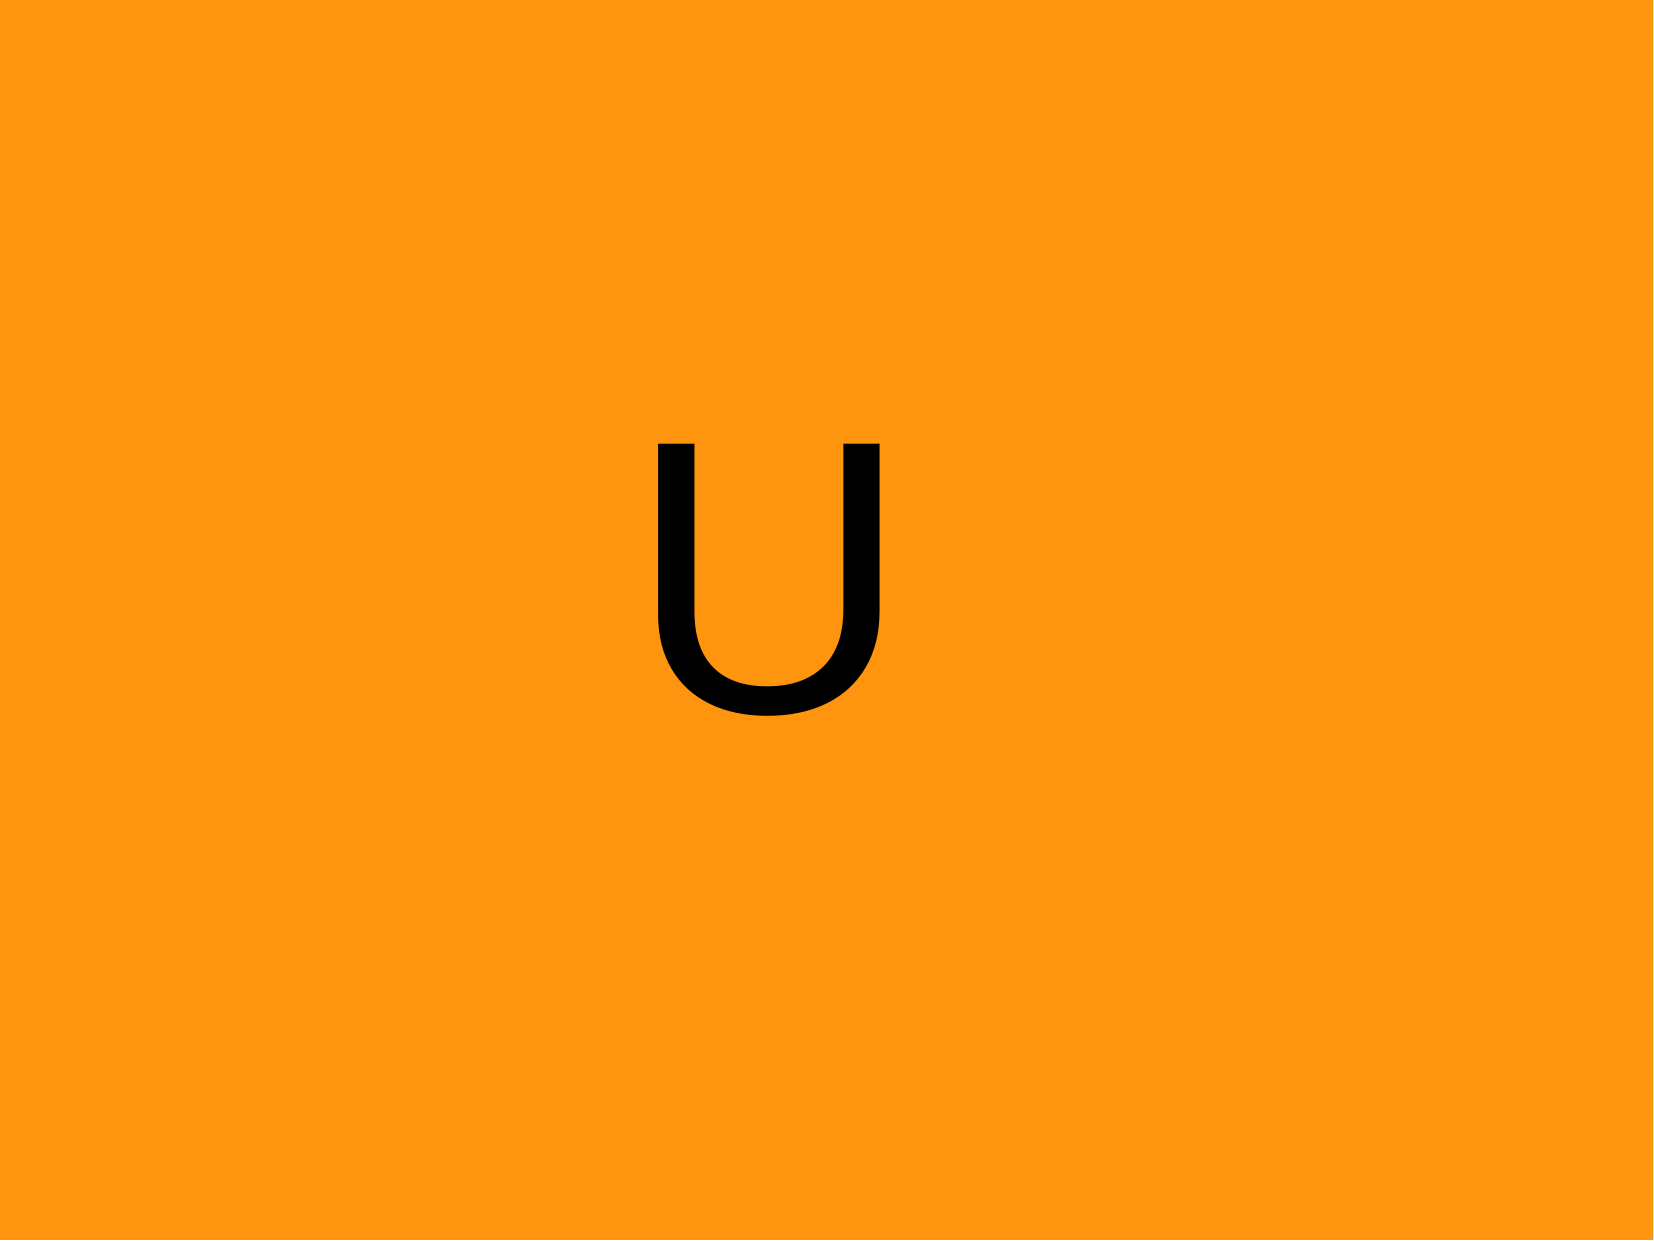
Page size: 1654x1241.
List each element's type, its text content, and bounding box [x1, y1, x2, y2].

text_box U [614, 352, 945, 804]
